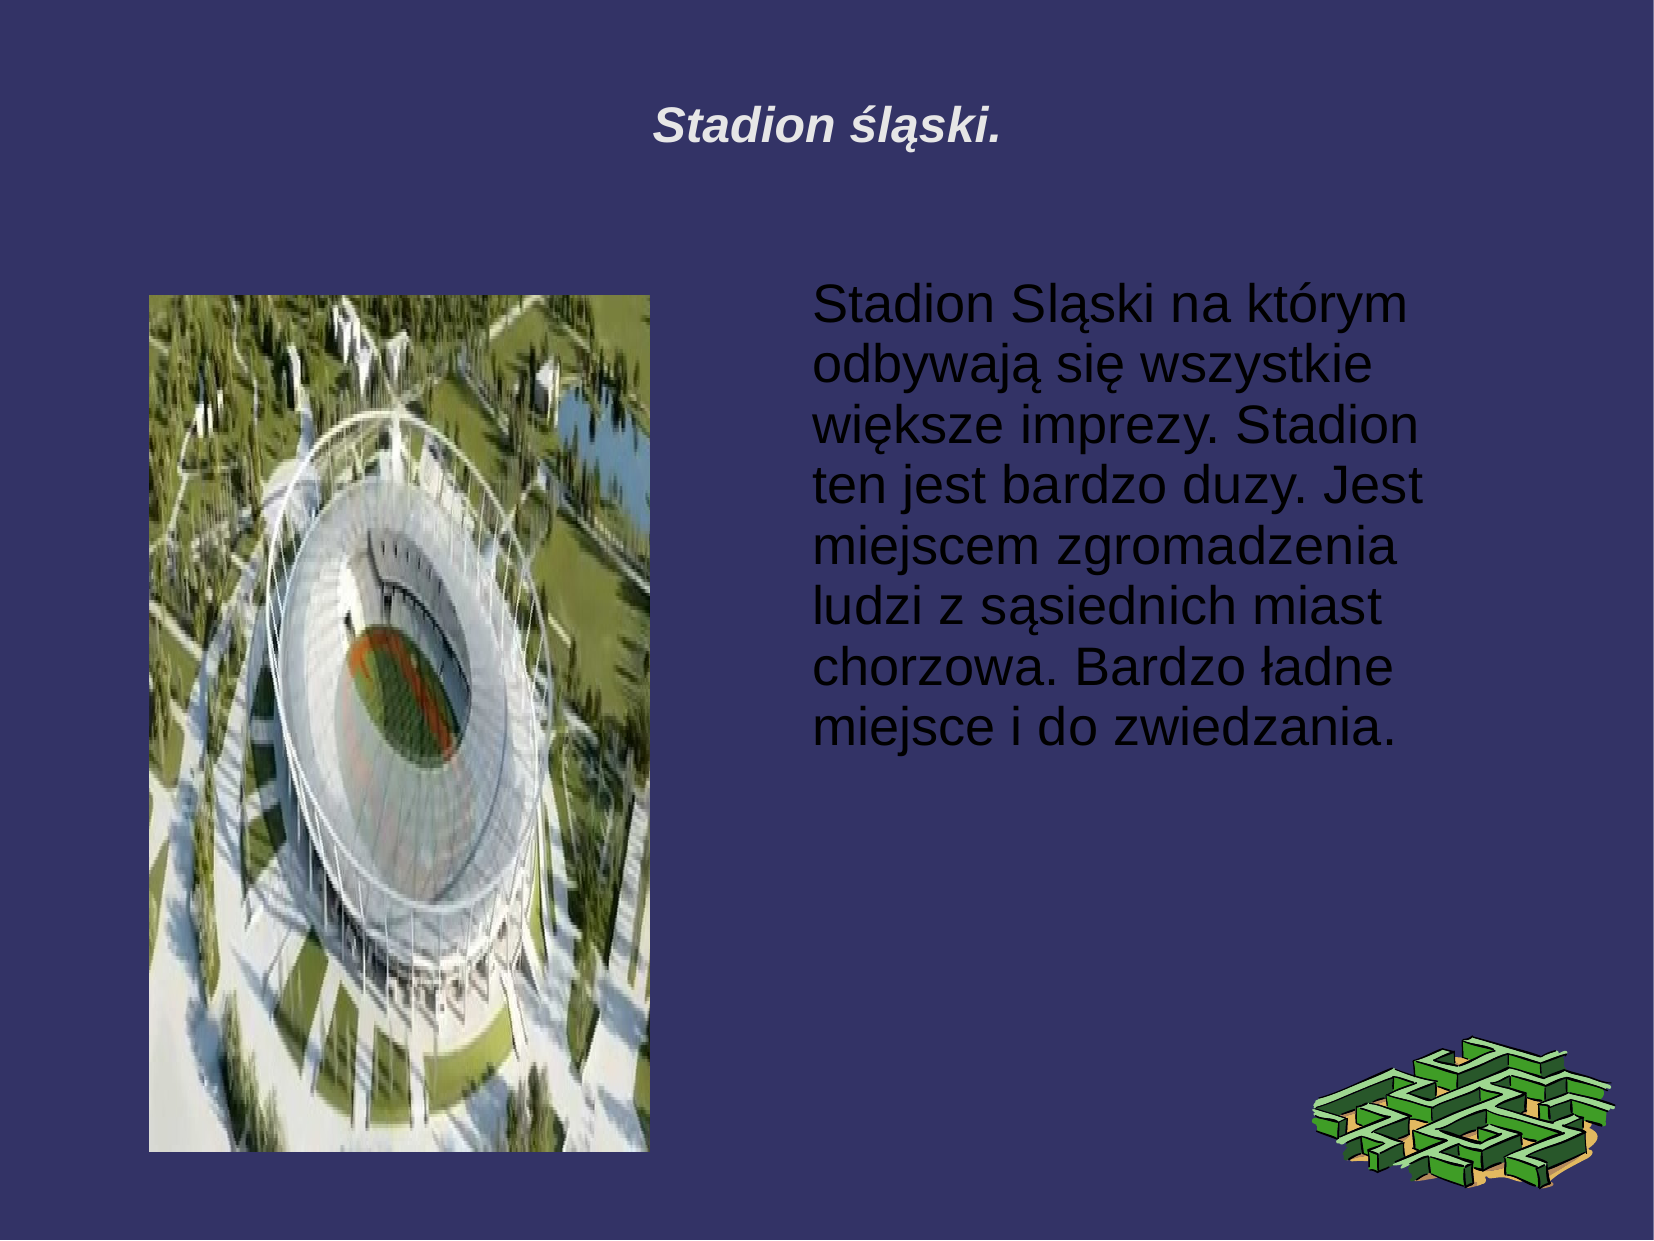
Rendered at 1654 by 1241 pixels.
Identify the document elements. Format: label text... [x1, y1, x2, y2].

text_box Stadion Sląski na którym odbywają się wszystkie większe imprezy. Stadion ten jest bardzo duzy. Jest miejscem zgromadzenia ludzi z sąsiednich miast chorzowa. Bardzo ładne miejsce i do zwiedzania. [797, 265, 1477, 857]
title Stadion śląski. [121, 19, 1534, 227]
picture [149, 295, 650, 1152]
